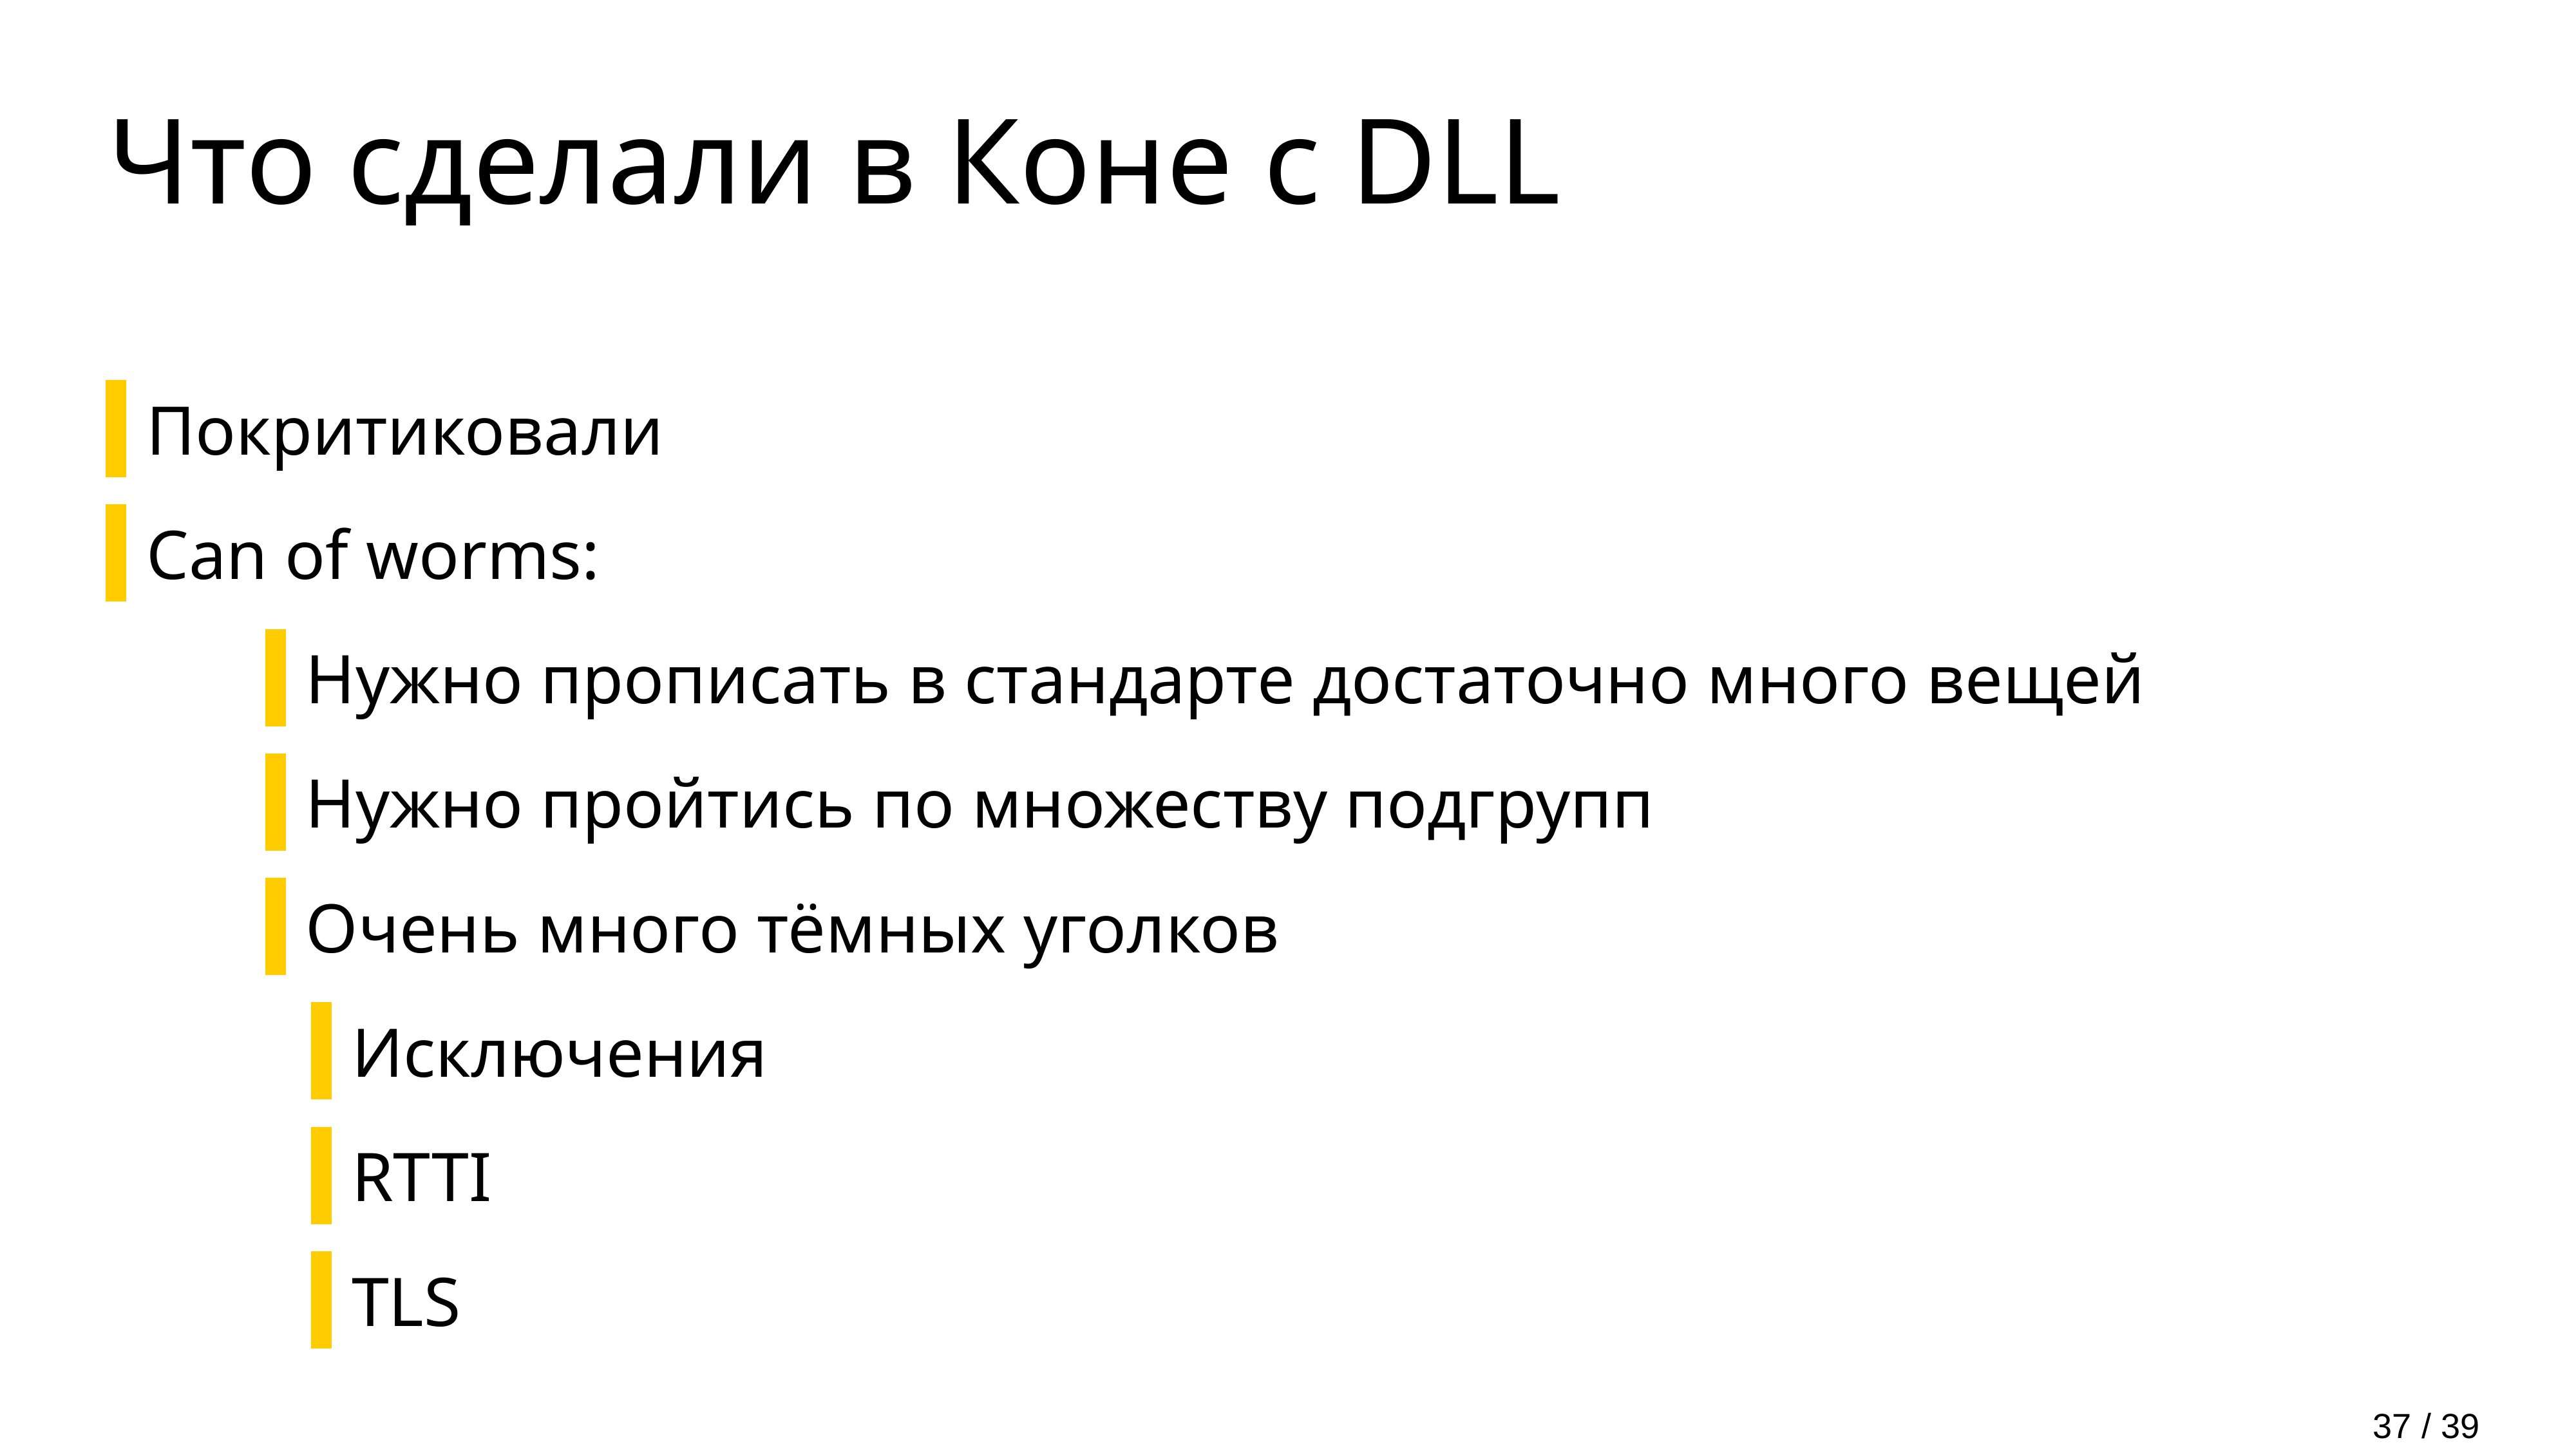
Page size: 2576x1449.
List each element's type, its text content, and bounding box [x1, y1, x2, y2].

text_box <number> / 39 [2363, 1402, 2576, 1449]
title Что сделали в Коне с DLL [108, 80, 2468, 242]
text_box Покритиковали Can of worms: Нужно прописать в стандарте достаточно много вещей Нужно пройтись по множеству подгрупп Очень много тёмных уголков Исключения RTTI TLS [96, 364, 2512, 1419]
